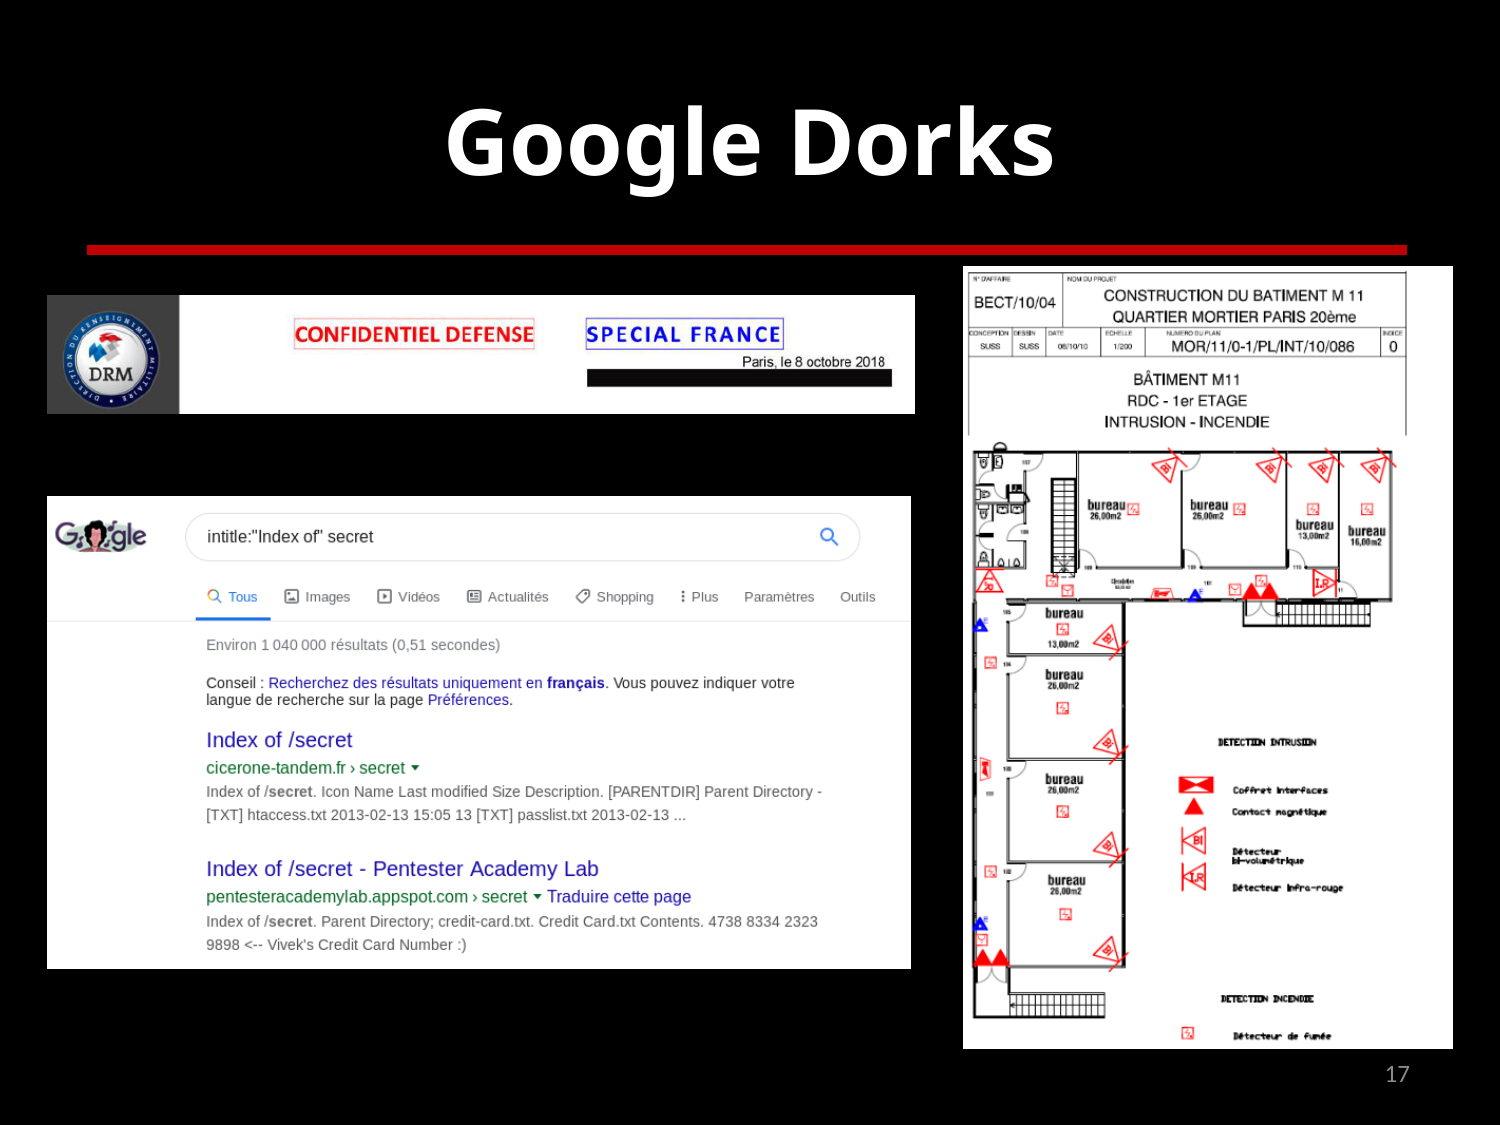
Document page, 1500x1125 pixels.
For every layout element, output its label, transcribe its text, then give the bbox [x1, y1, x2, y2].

picture [47, 295, 915, 414]
picture [47, 496, 911, 969]
picture [963, 266, 1453, 1049]
slide_number <numéro> [1074, 1049, 1425, 1103]
title Google Dorks [75, 45, 1425, 233]
